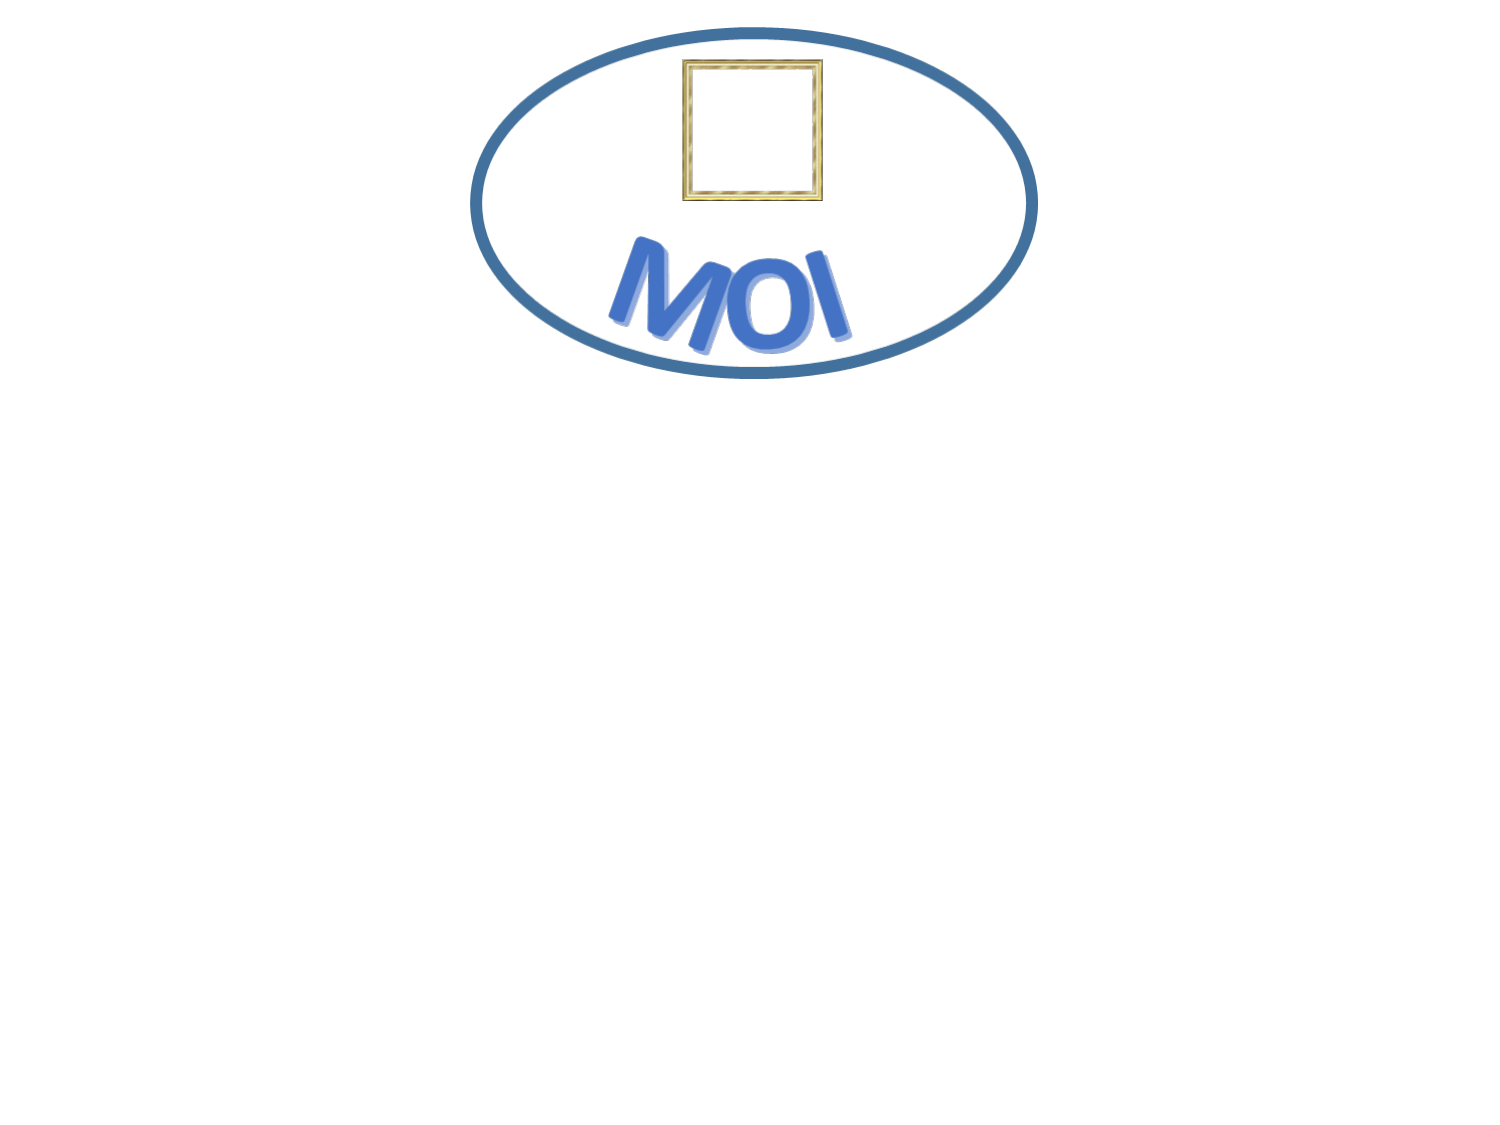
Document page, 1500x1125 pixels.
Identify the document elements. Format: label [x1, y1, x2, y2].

picture [470, 28, 1038, 379]
